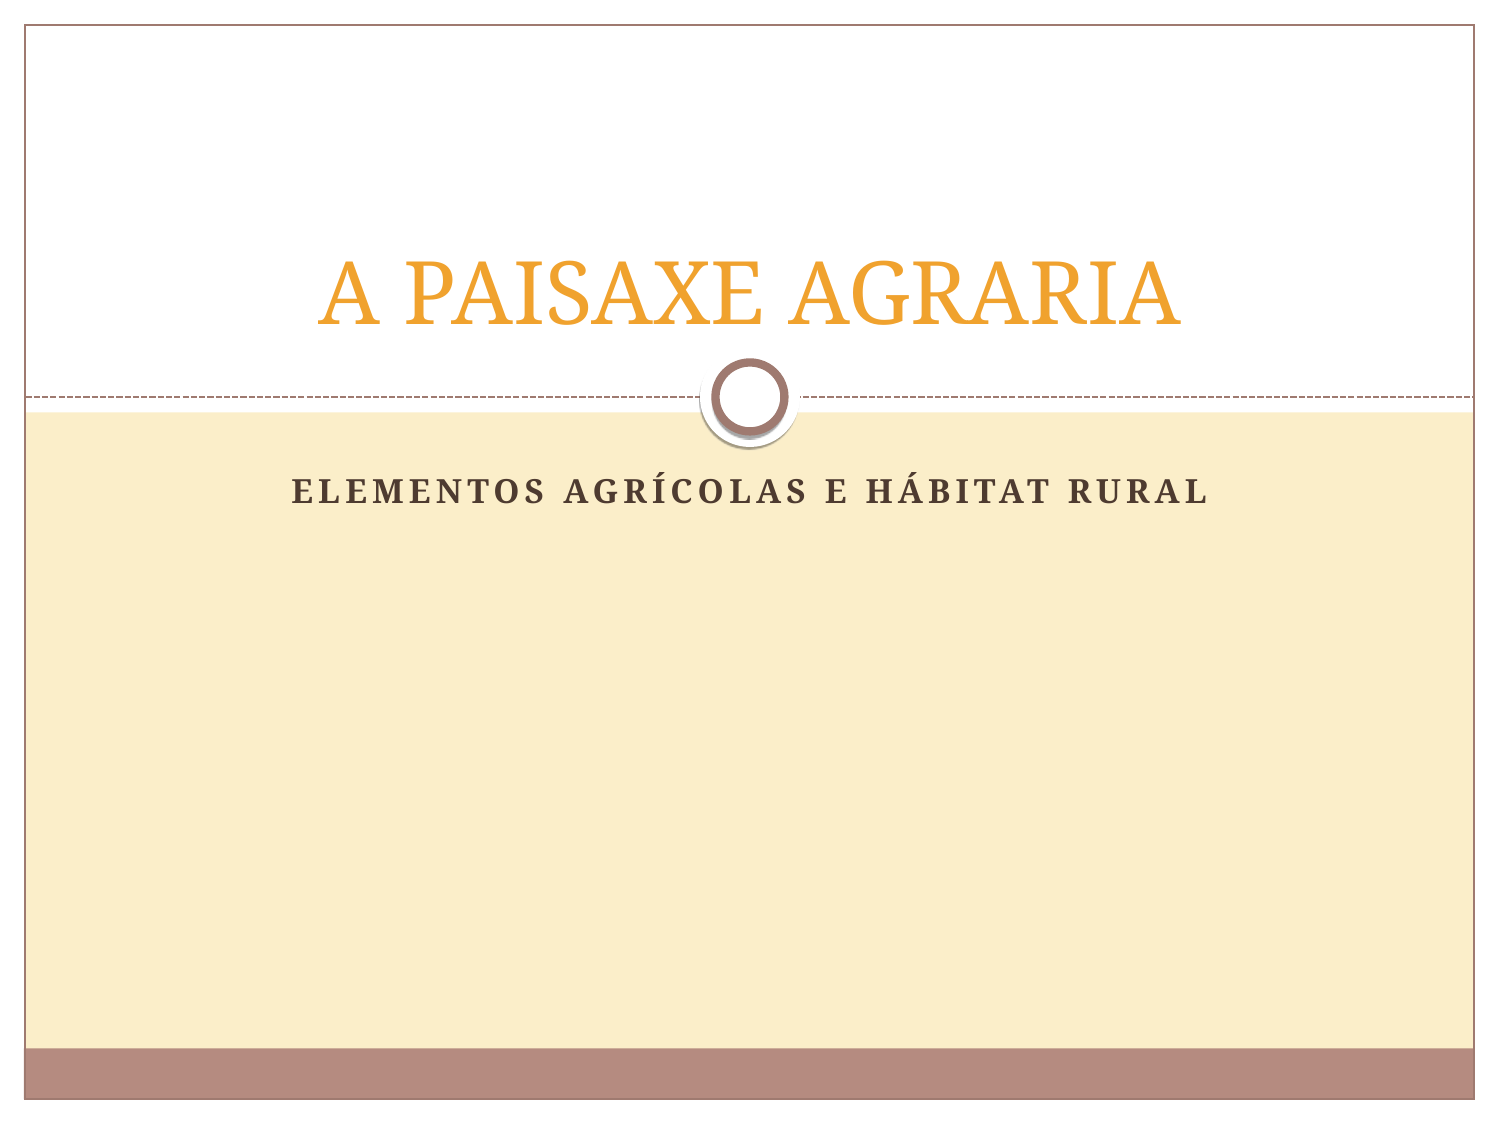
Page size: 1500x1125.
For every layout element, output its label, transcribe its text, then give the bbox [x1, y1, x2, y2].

subtitle Elementos agrícolas e hÁbitat rural [225, 462, 1275, 750]
title A PAISAXE AGRARIA [112, 62, 1388, 350]
